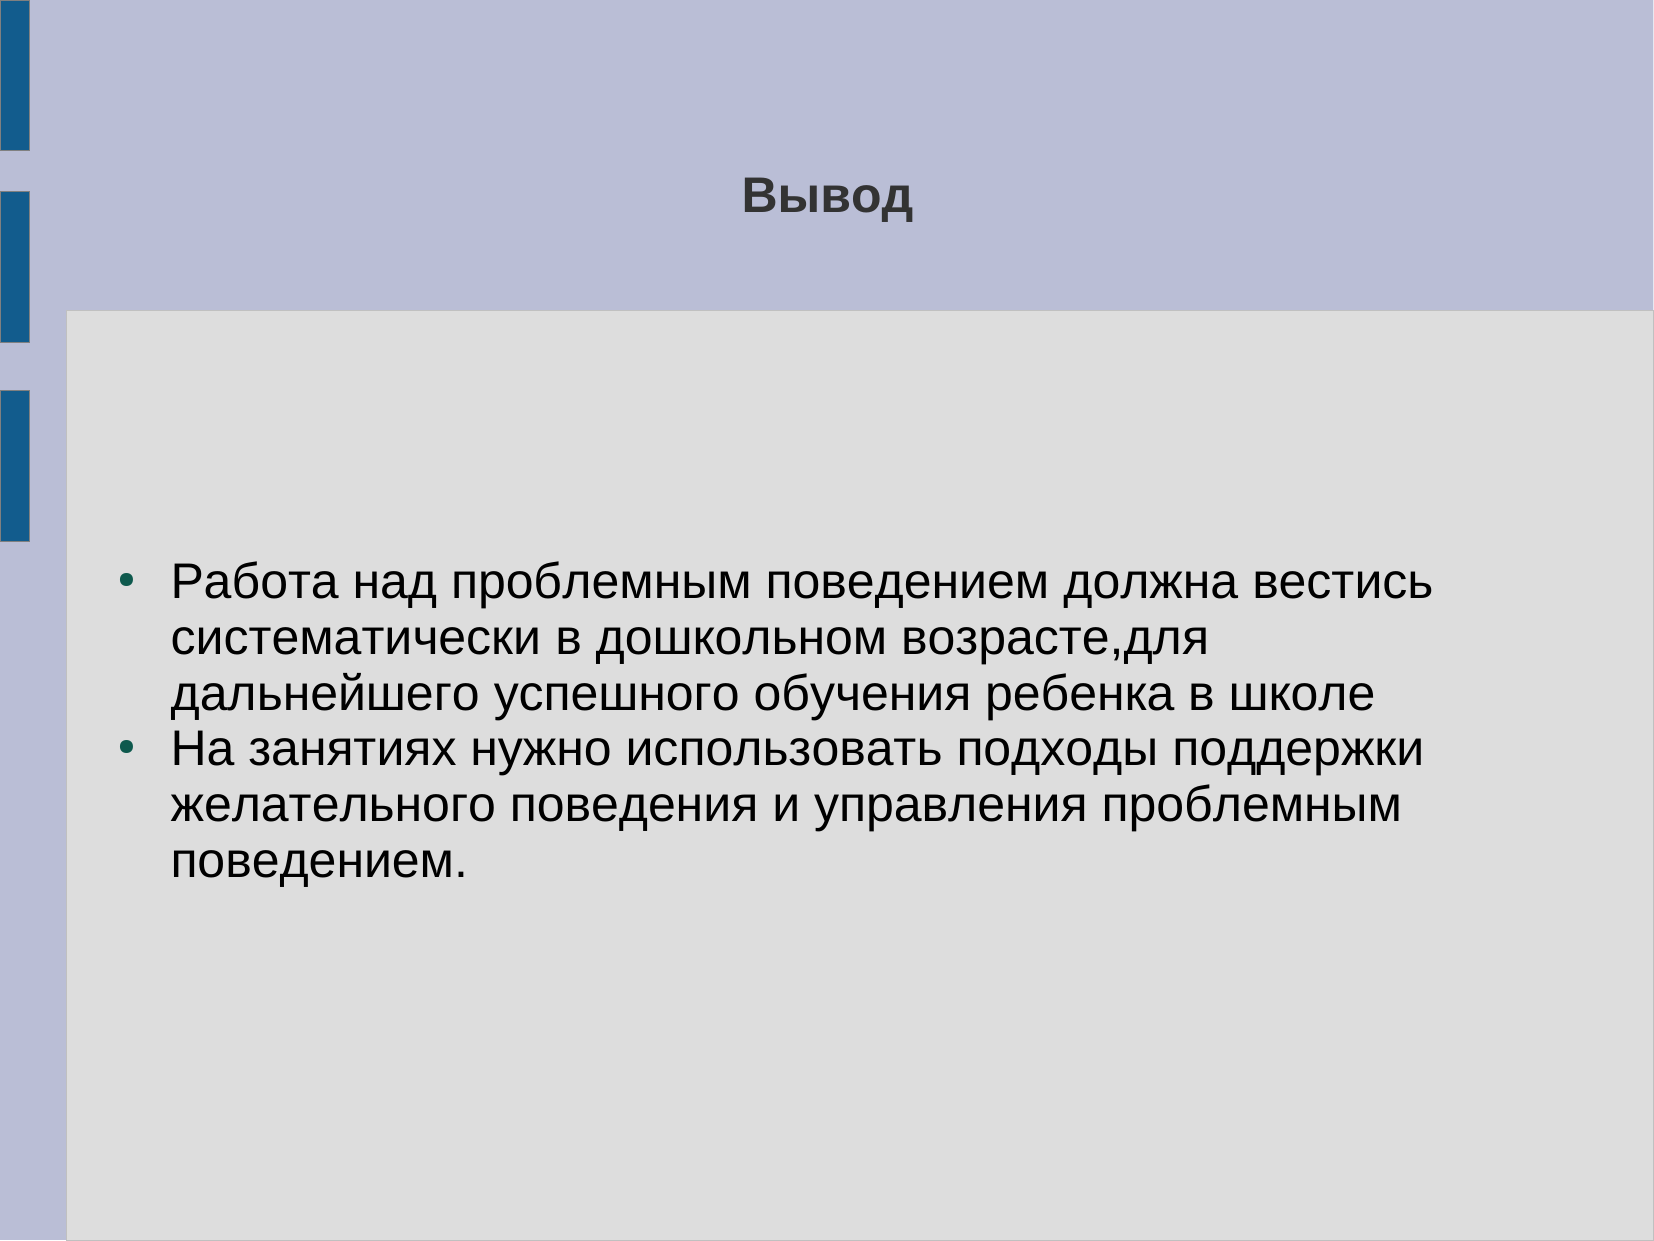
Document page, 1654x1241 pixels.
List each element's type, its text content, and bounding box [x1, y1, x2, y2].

title Вывод [121, 91, 1534, 299]
list Работа над проблемным поведением должна вестись систематически в дошкольном возрасте,для дальнейшего успешного обучения ребенка в школе На занятиях нужно использовать подходы поддержки желательного поведения и управления проблемным поведением. [99, 553, 1512, 1241]
